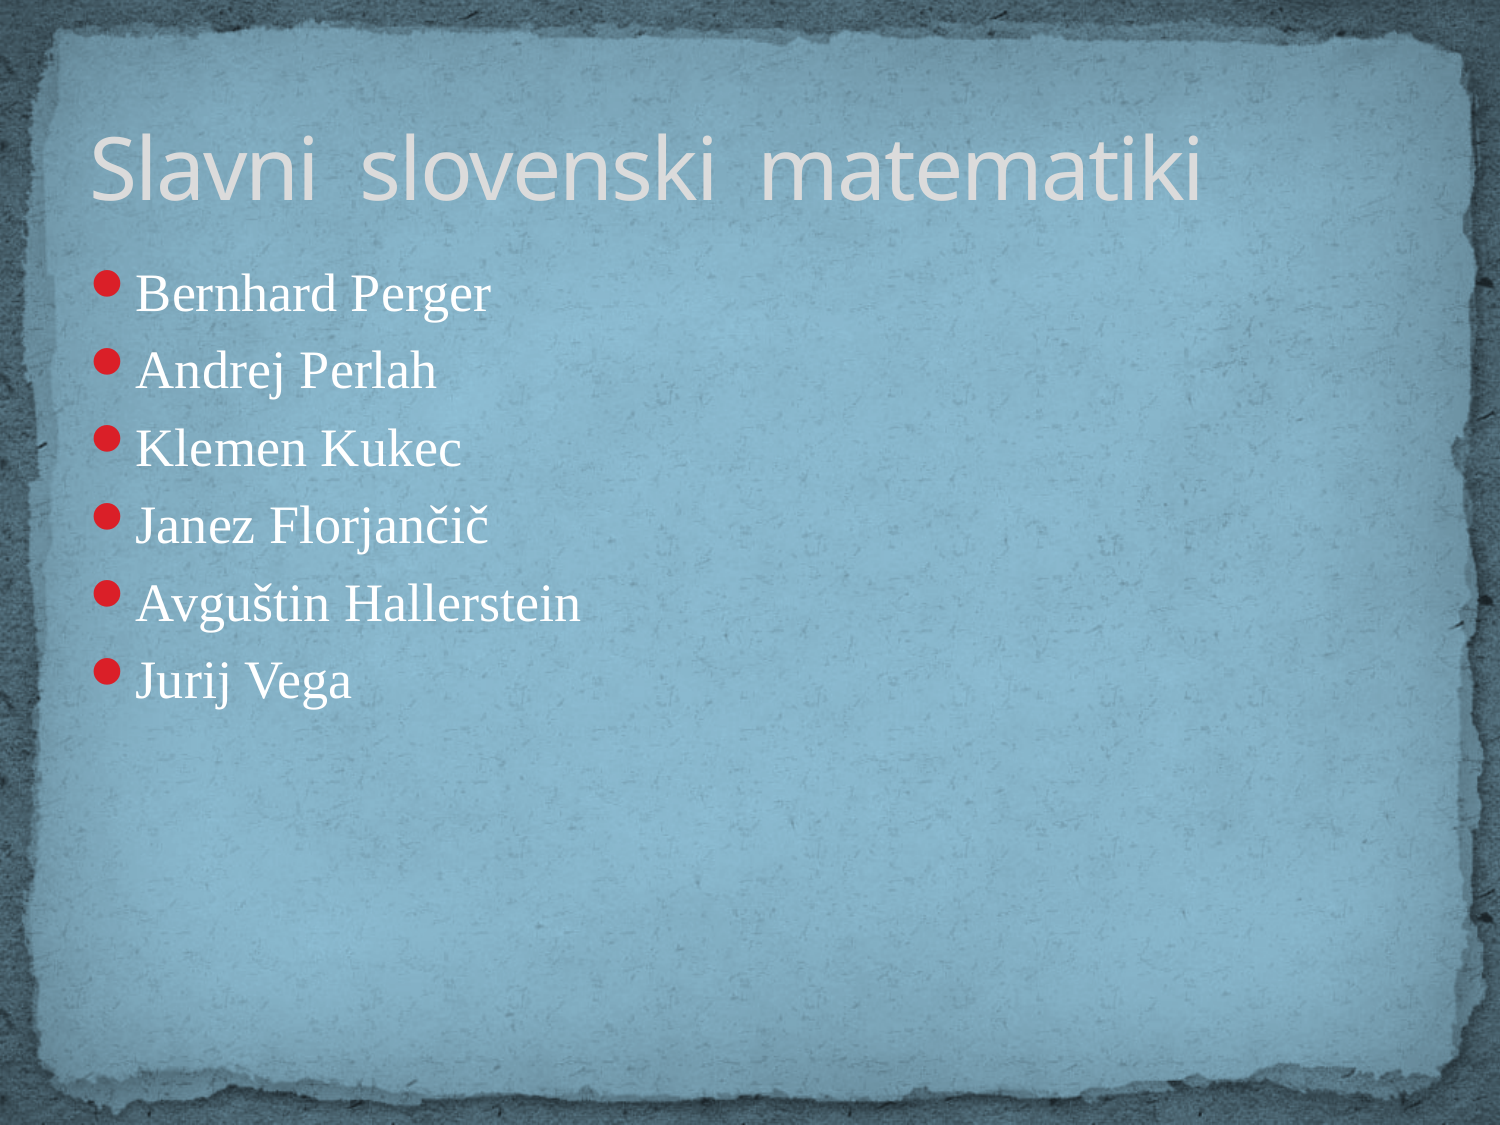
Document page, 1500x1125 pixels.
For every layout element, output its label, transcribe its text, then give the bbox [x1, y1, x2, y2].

list Bernhard Perger Andrej Perlah Klemen Kukec Janez Florjančič Avguštin Hallerstein Jurij Vega [75, 249, 1425, 1000]
picture [0, 0, 1500, 1125]
title Slavni slovenski matematiki [75, 24, 1425, 225]
